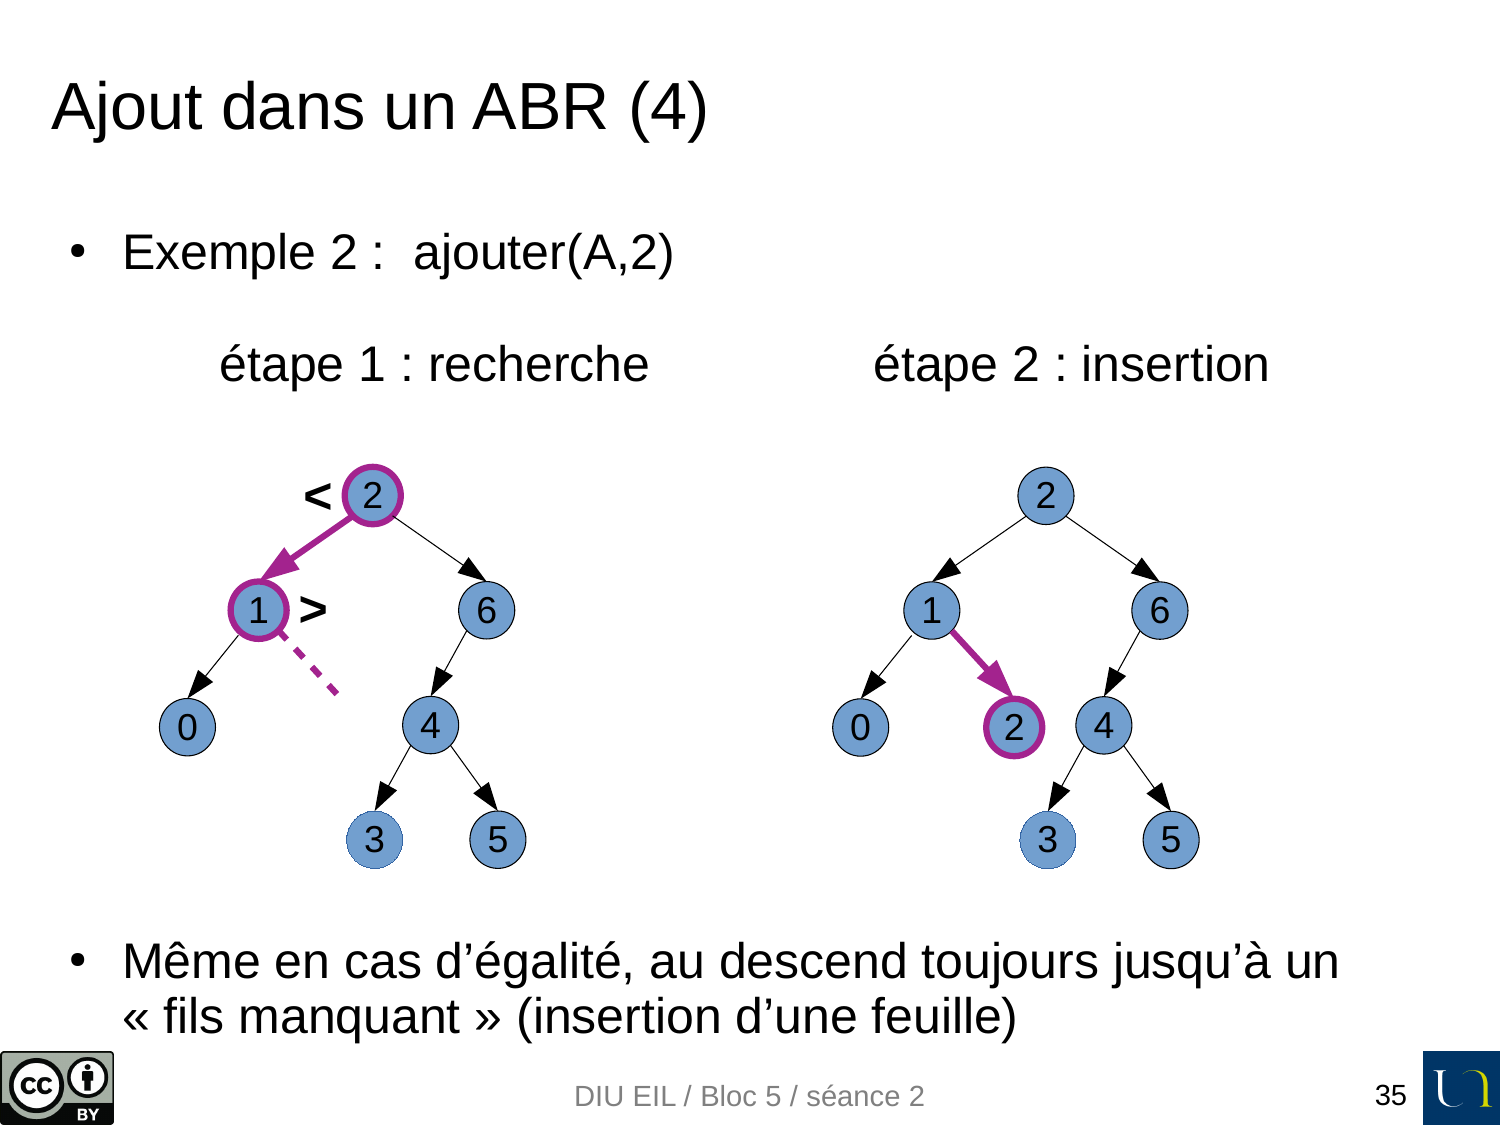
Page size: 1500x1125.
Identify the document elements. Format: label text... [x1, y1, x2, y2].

text_box 4 [402, 696, 459, 754]
text_box 2 [348, 466, 401, 525]
text_box 3 [1019, 811, 1076, 869]
text_box 0 [832, 698, 889, 757]
text_box 4 [1075, 696, 1132, 755]
text_box 3 [346, 811, 403, 869]
text_box 0 [159, 698, 216, 756]
text_box > [283, 574, 343, 645]
text_box 6 [1131, 581, 1189, 640]
text_box 6 [458, 581, 515, 639]
text_box 5 [1143, 811, 1200, 869]
text_box 1 [230, 581, 283, 639]
text_box < [288, 460, 348, 532]
list Exemple 2 : ajouter(A,2) étape 1 : recherche étape 2 : insertion Même en cas d’égalité, au descend toujours jusqu’à un « fils manquant » (insertion d’une feuille) [51, 224, 1449, 1052]
text_box 5 [469, 811, 526, 869]
picture [1417, 1051, 1500, 1125]
picture [0, 1051, 114, 1125]
text_box 2 [986, 698, 1043, 757]
title Ajout dans un ABR (4) [51, 44, 1449, 170]
text_box 1 [903, 581, 960, 640]
text_box 2 [1017, 467, 1075, 525]
